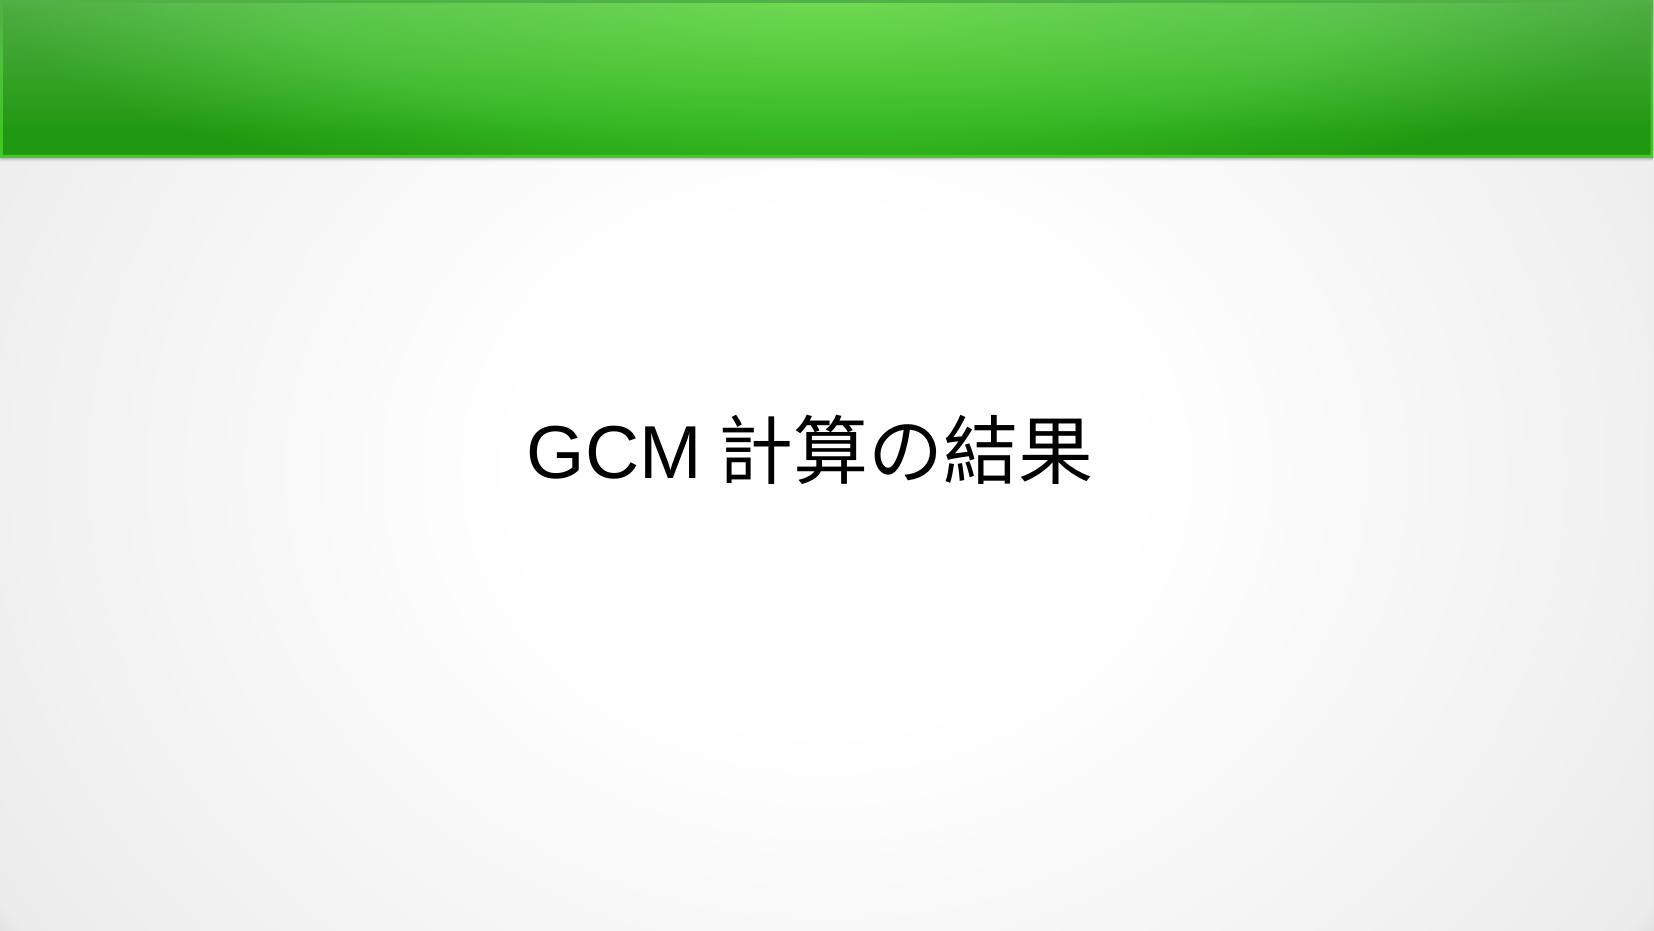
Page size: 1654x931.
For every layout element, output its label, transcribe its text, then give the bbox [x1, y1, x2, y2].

subtitle GCM計算の結果 [82, 217, 1538, 758]
